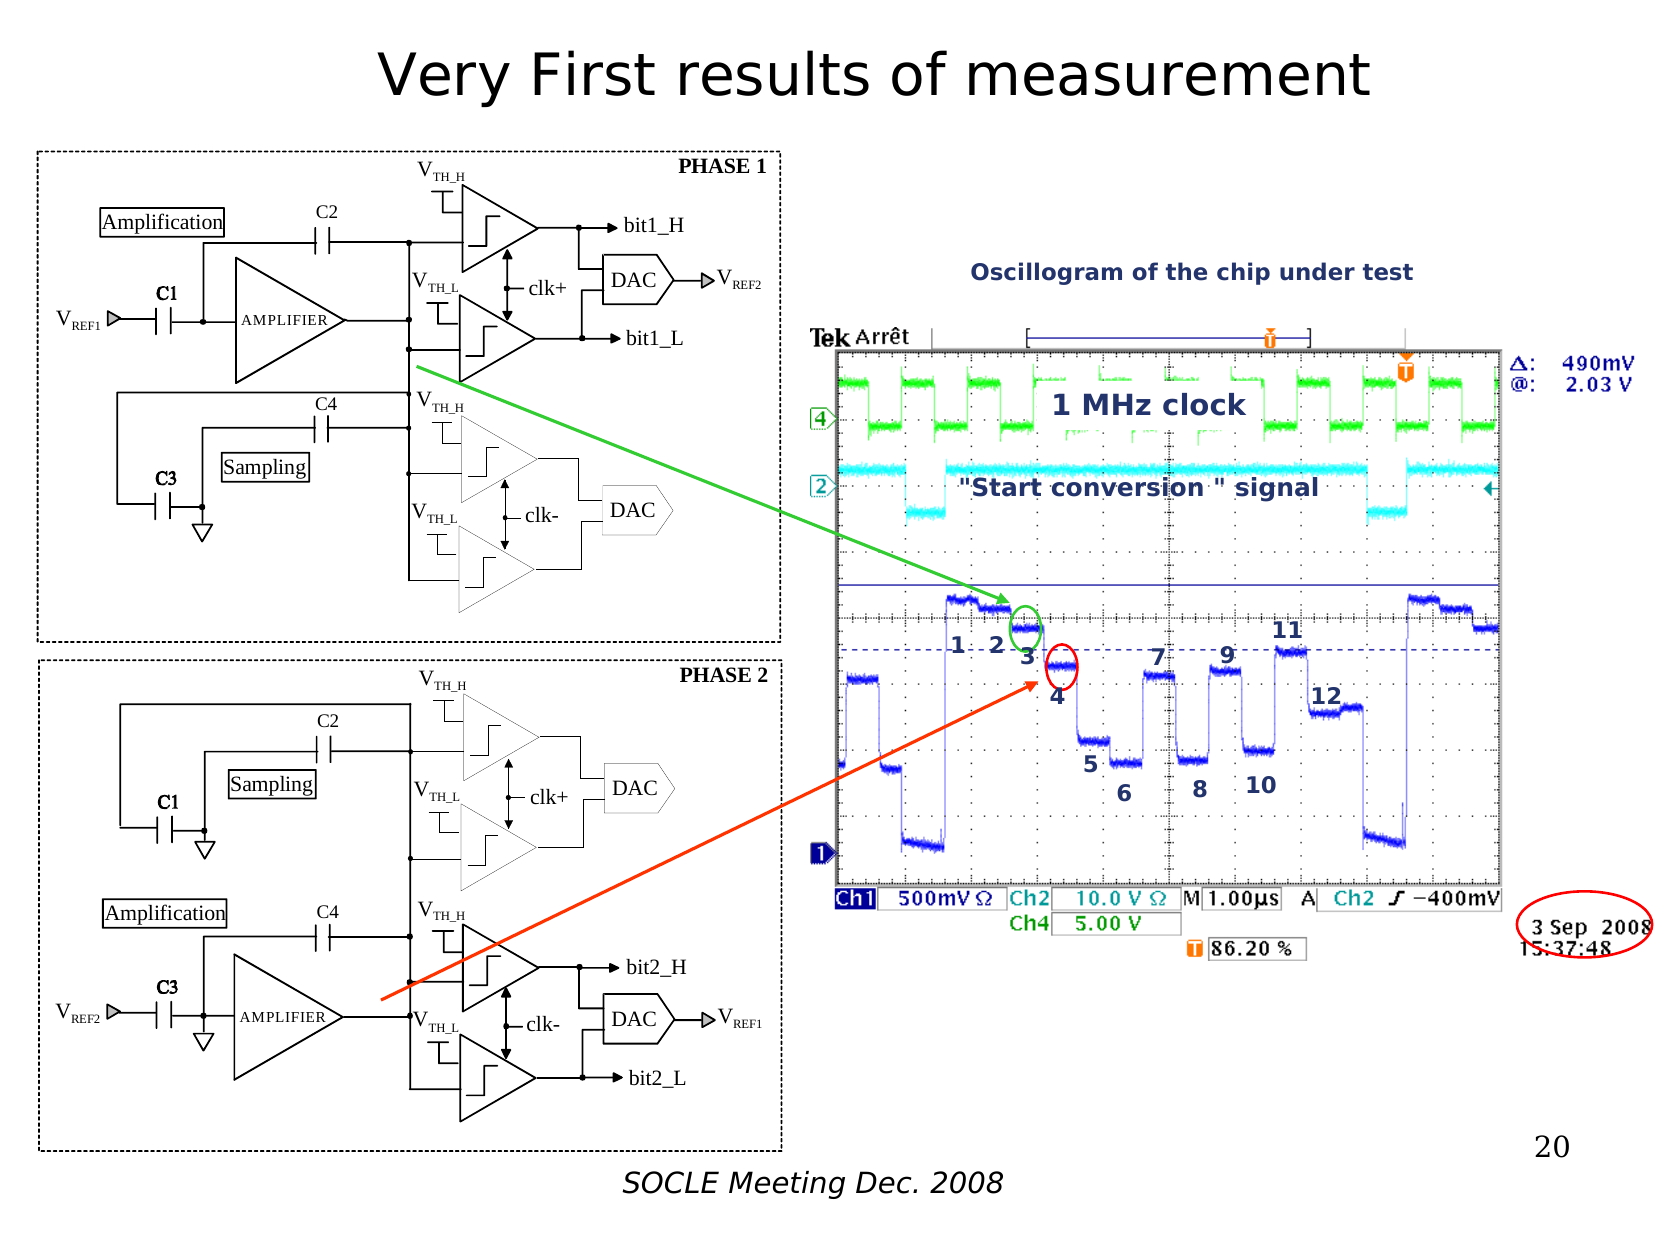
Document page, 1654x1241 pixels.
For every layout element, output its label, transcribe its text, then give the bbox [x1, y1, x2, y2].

picture [1051, 646, 1076, 675]
text_box "Start conversion " signal [943, 465, 1335, 511]
text_box 7 [1135, 636, 1182, 679]
picture [810, 327, 1654, 961]
text_box 3 [1005, 635, 1051, 678]
text_box 9 [1204, 634, 1251, 677]
text_box 12 [1295, 675, 1358, 718]
text_box 4 [1034, 675, 1081, 718]
text_box 2 [973, 624, 1020, 668]
text_box 8 [1177, 768, 1224, 811]
text_box 1 [935, 624, 973, 667]
text_box 11 [1256, 610, 1319, 653]
text_box Oscillogram of the chip under test [955, 251, 1430, 294]
chart [36, 150, 784, 1153]
picture [1519, 893, 1650, 956]
text_box 6 [1101, 773, 1148, 816]
title Very First results of measurement [234, 33, 1516, 117]
text_box 5 [1068, 743, 1114, 786]
text_box 1 MHz clock [1036, 380, 1262, 431]
text_box 10 [1230, 765, 1293, 808]
picture [1012, 608, 1039, 635]
